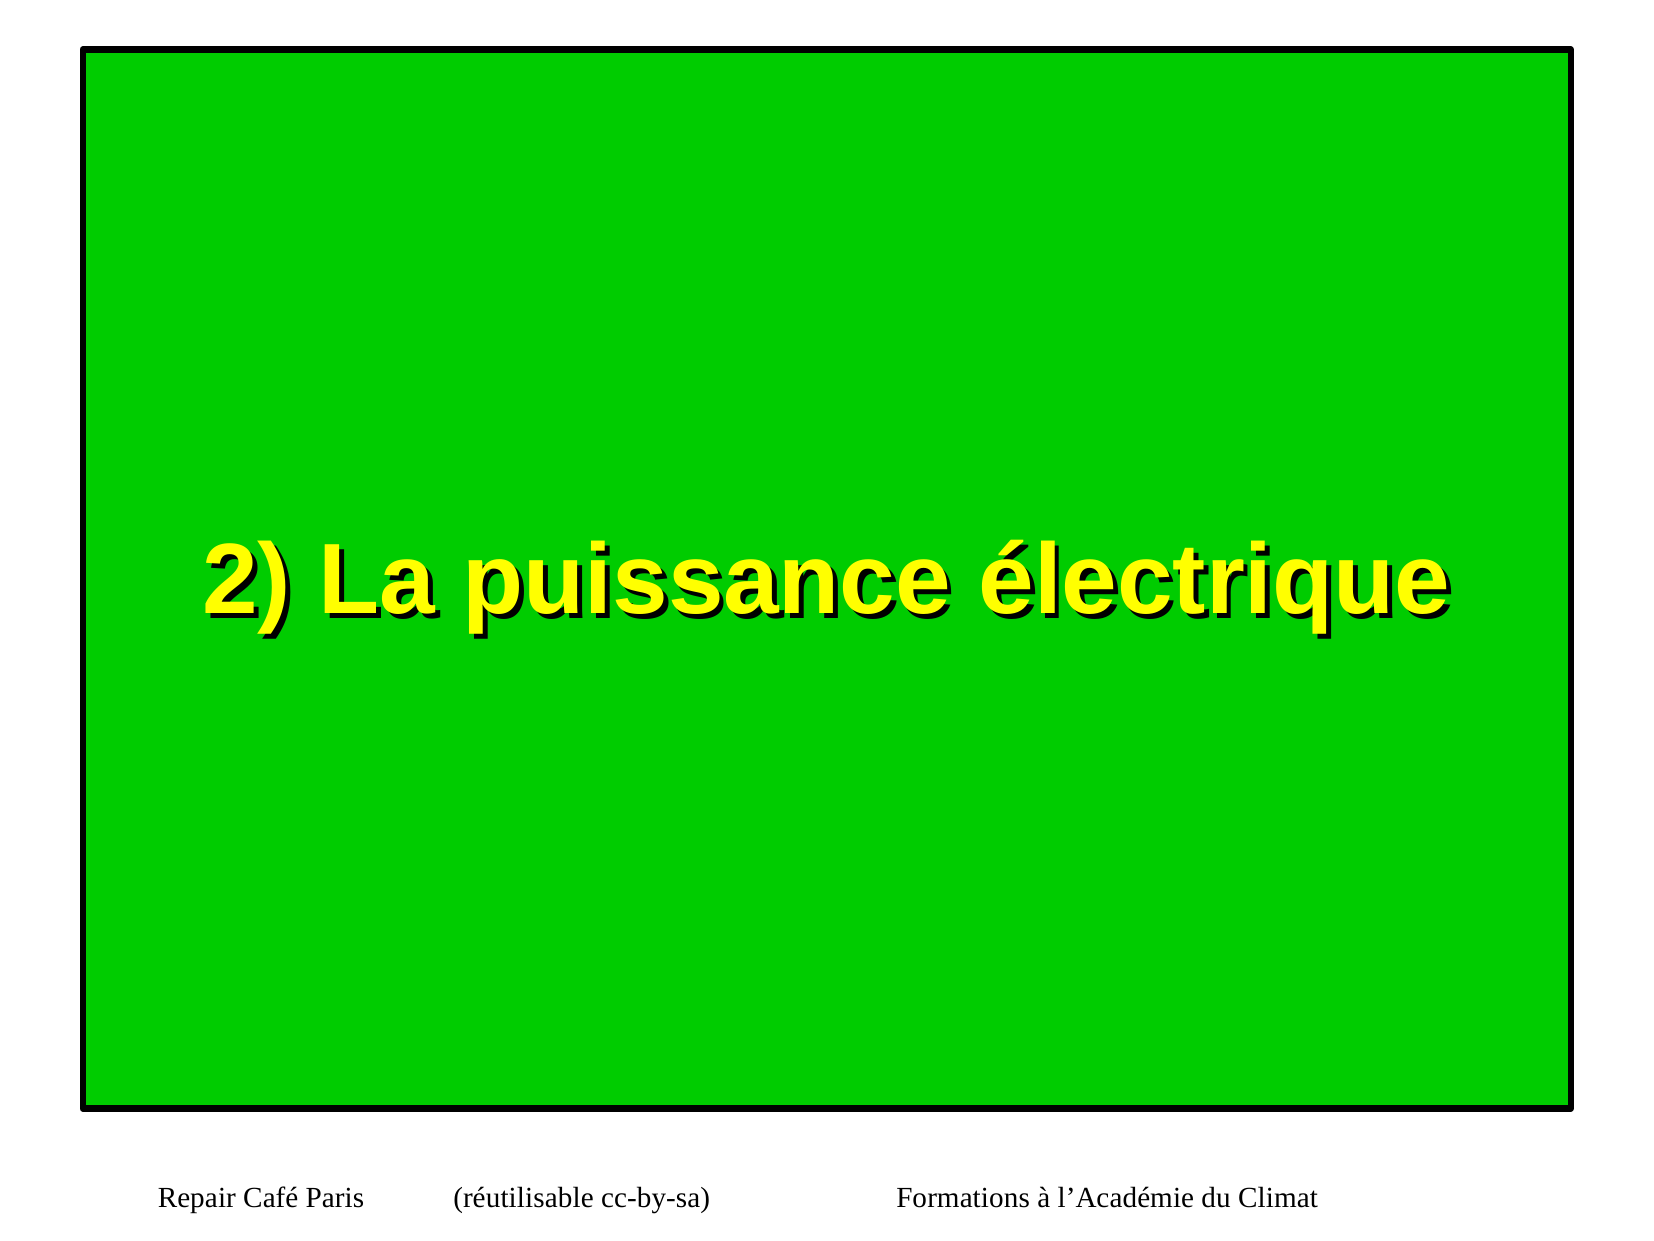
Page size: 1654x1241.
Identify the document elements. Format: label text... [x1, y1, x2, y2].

subtitle 2) La puissance électrique [82, 49, 1571, 1109]
